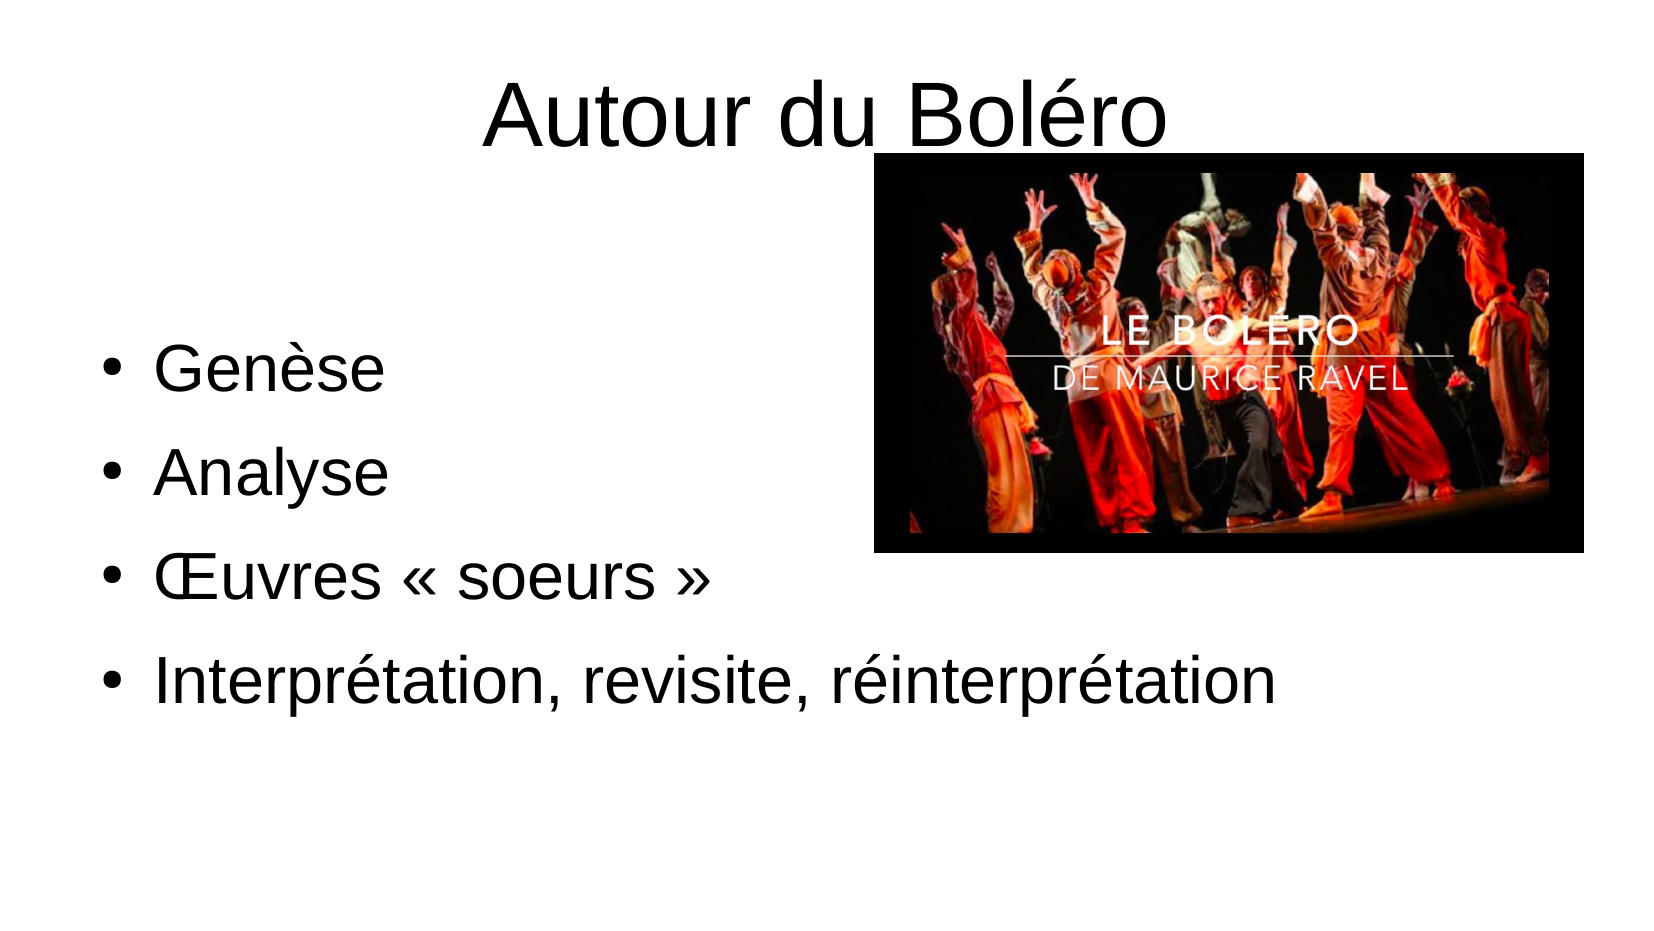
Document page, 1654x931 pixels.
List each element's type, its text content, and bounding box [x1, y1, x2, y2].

title Autour du Boléro [82, 37, 1571, 193]
picture [874, 153, 1584, 553]
list Genèse Analyse Œuvres « soeurs » Interprétation, revisite, réinterprétation [82, 330, 1323, 756]
